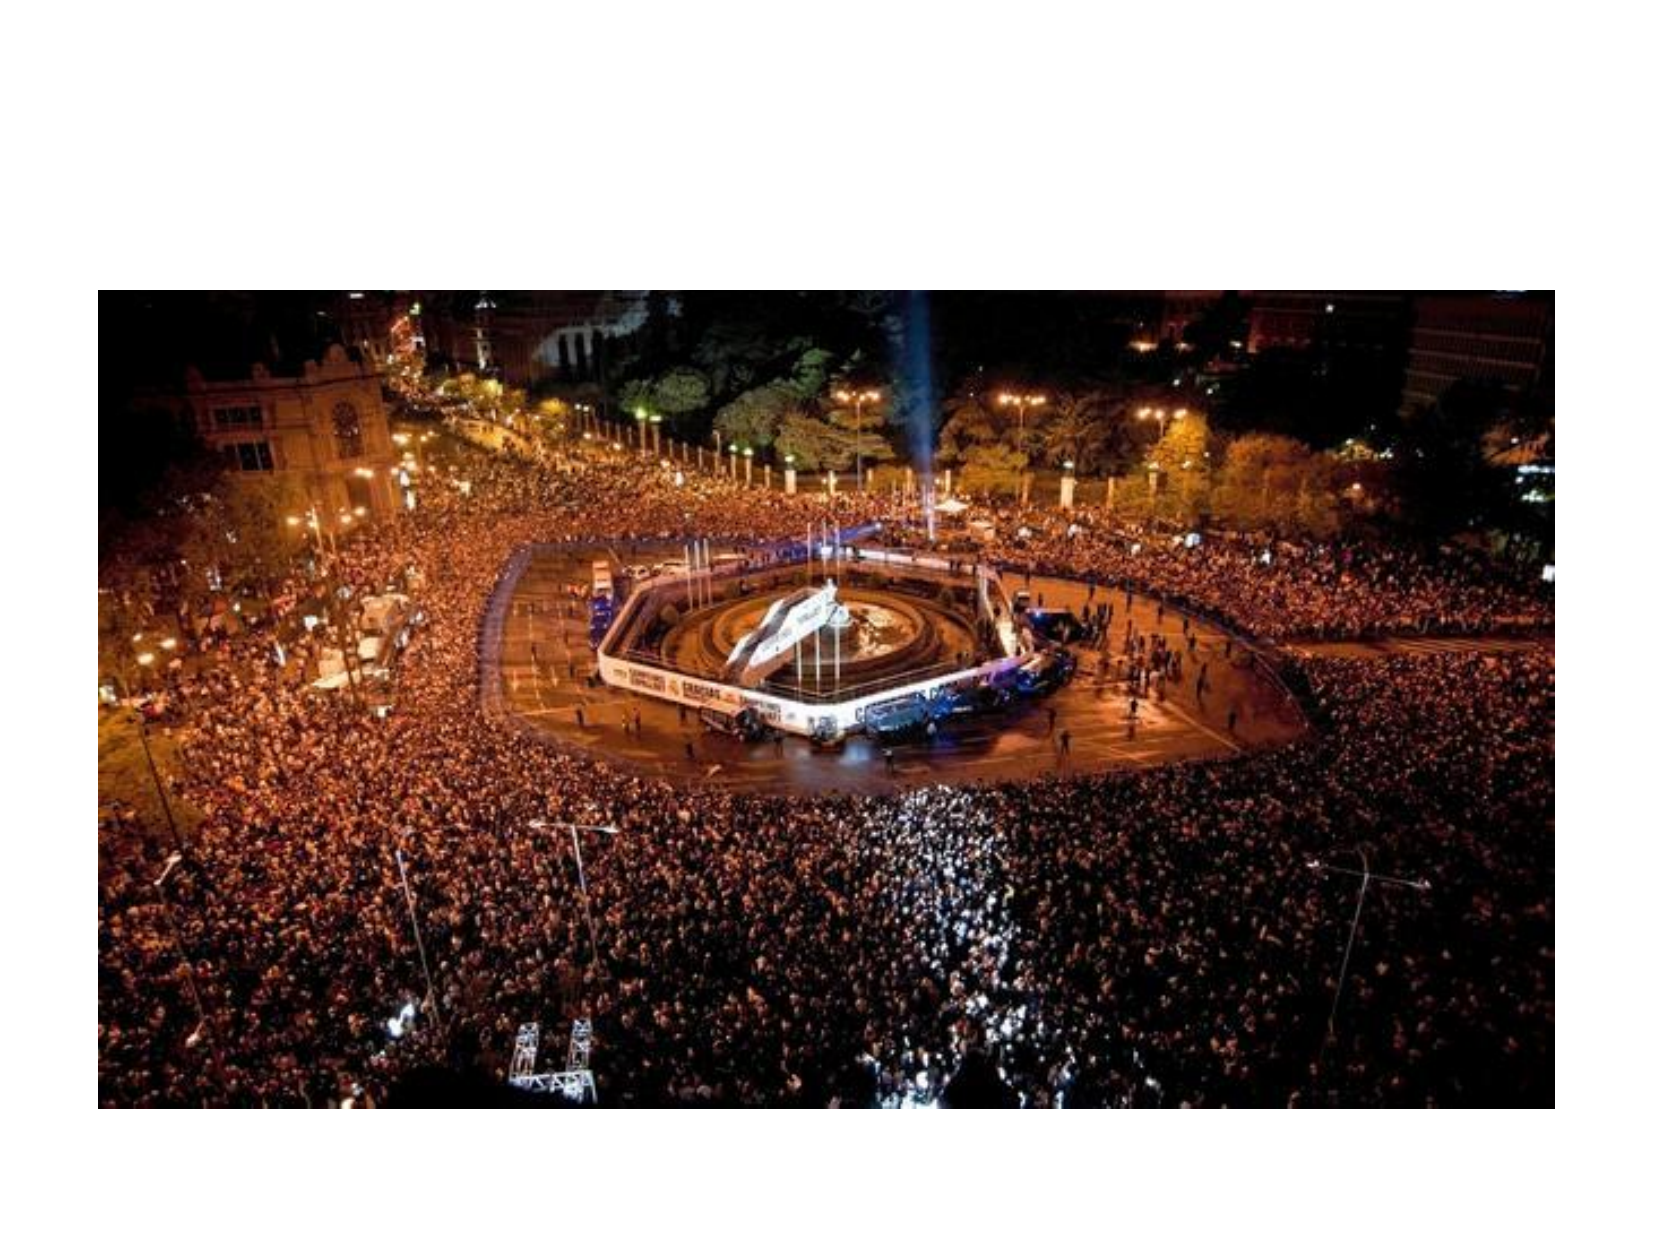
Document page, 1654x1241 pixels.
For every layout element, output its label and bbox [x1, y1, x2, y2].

picture [98, 290, 1555, 1109]
